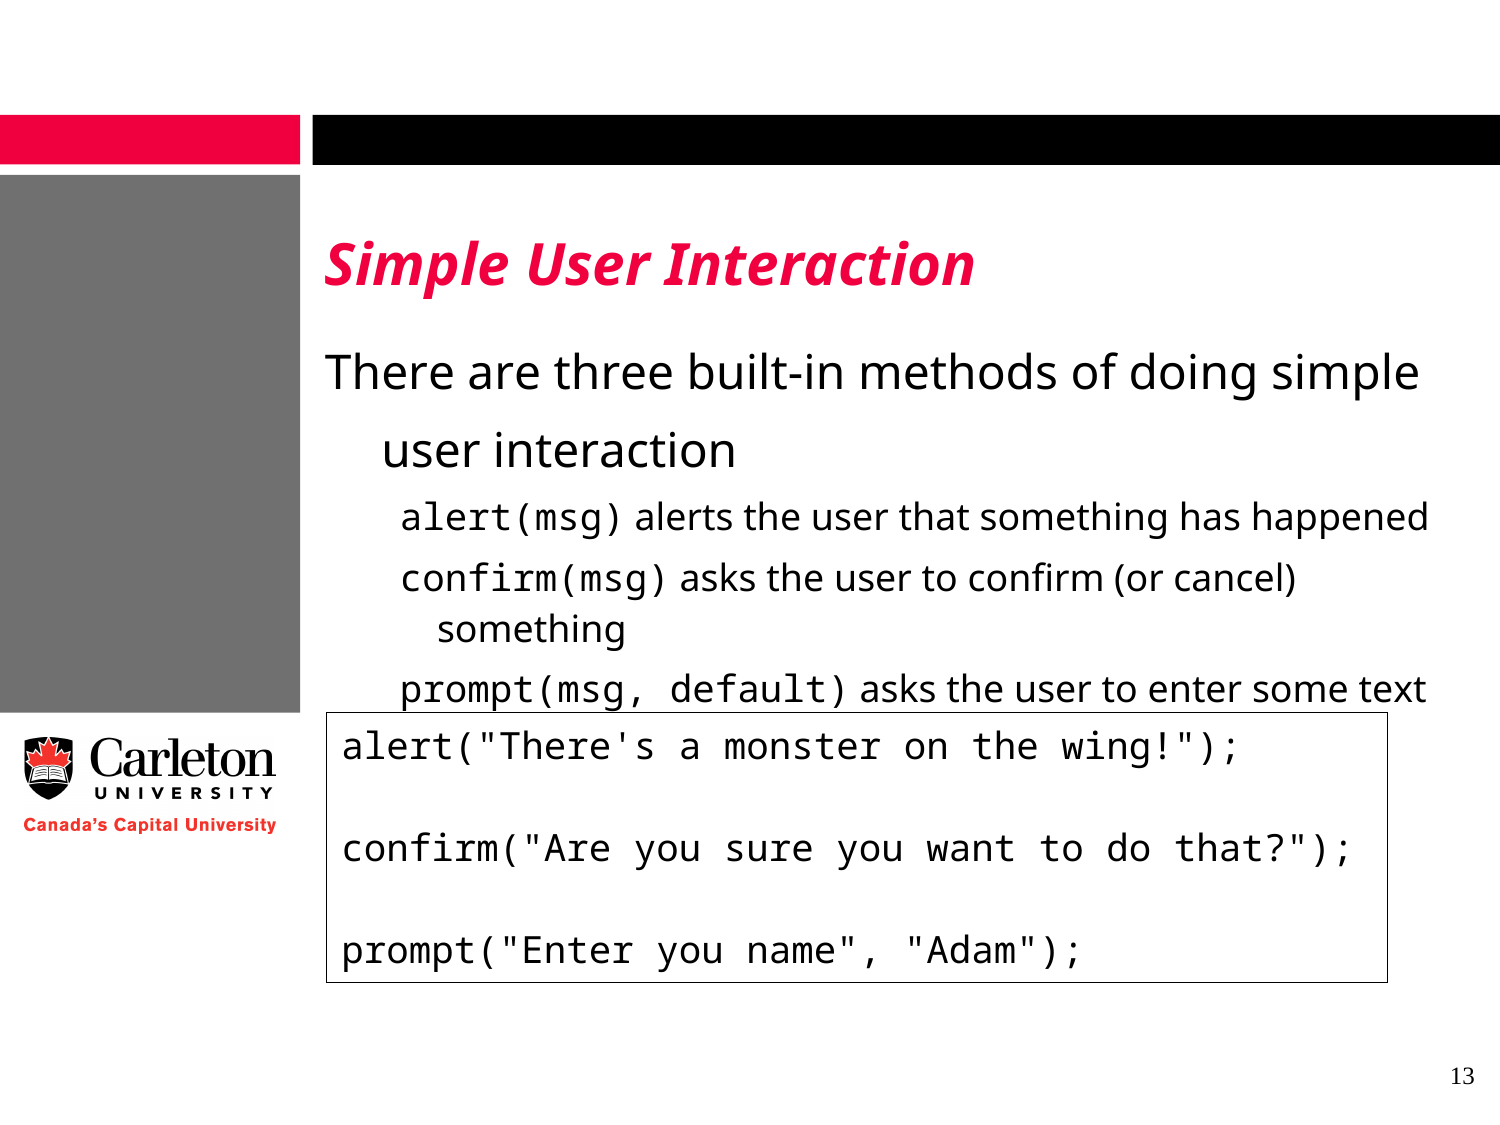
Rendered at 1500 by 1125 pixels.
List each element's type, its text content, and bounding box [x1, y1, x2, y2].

title Simple User Interaction [324, 194, 1450, 324]
list There are three built-in methods of doing simple user interaction alert(msg) alerts the user that something has happened confirm(msg) asks the user to confirm (or cancel) something prompt(msg, default) asks the user to enter some text [324, 324, 1450, 1036]
text_box alert("There's a monster on the wing!"); confirm("Are you sure you want to do that?"); prompt("Enter you name", "Adam"); [326, 712, 1388, 954]
picture [24, 737, 276, 834]
